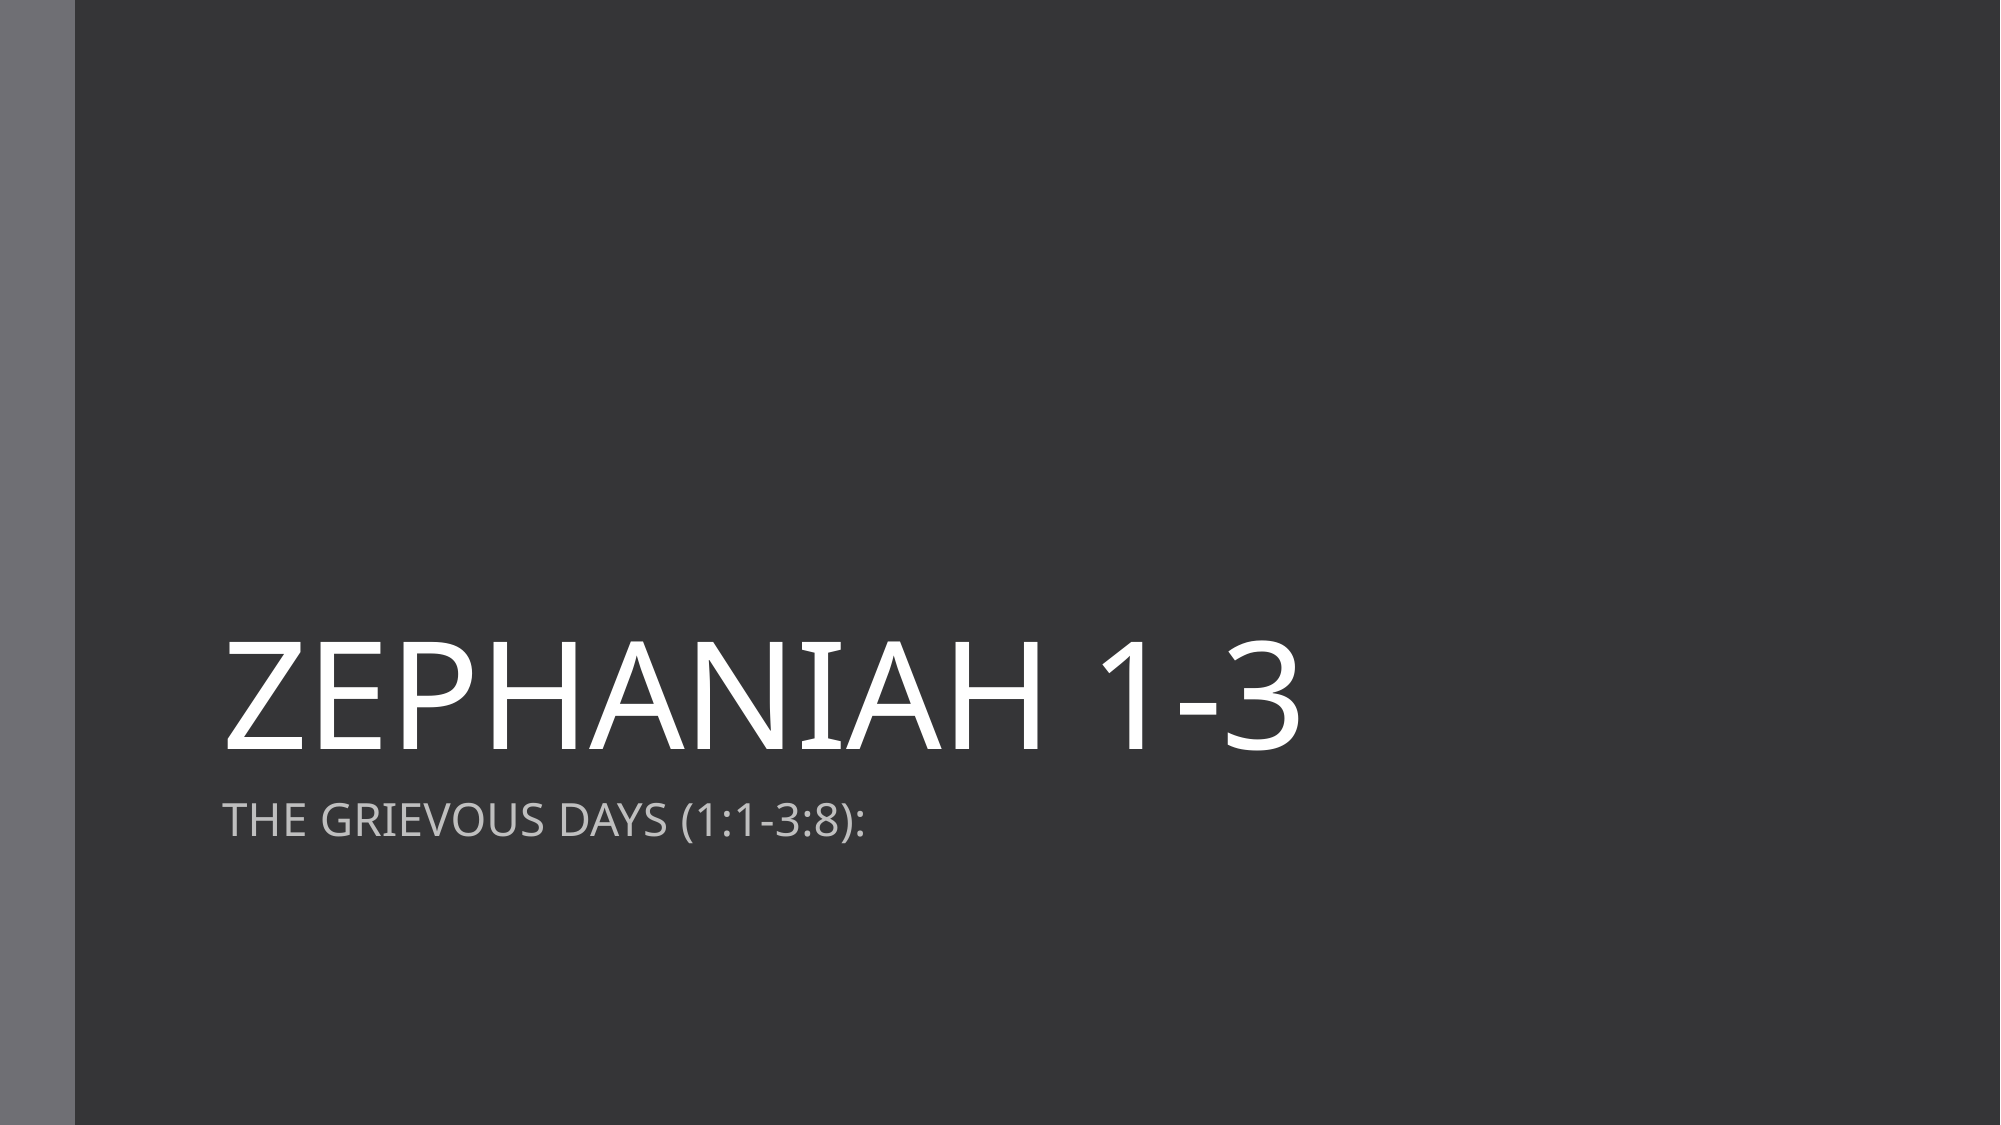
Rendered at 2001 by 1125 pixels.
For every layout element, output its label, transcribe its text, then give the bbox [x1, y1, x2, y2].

subtitle THE GRIEVOUS DAYS (1:1-3:8): [206, 787, 1752, 1066]
title ZEPHANIAH 1-3 [206, 124, 1752, 787]
